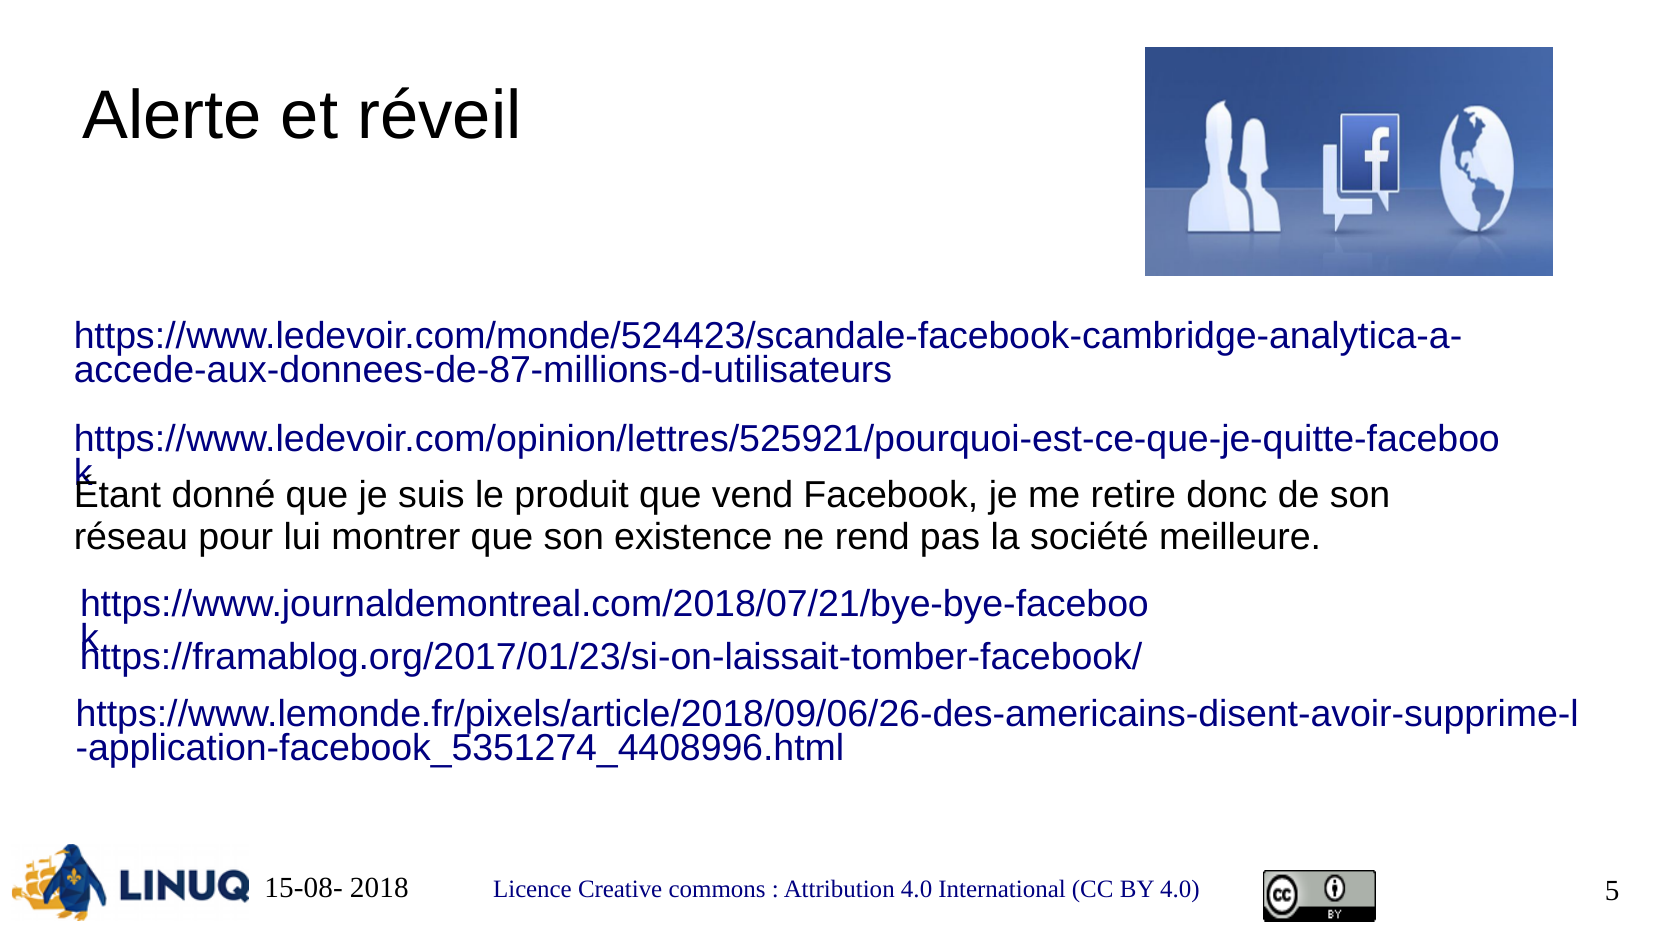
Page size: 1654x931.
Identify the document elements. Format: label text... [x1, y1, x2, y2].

text_box https://framablog.org/2017/01/23/si-on-laissait-tomber-facebook/ [64, 628, 1158, 686]
text_box https://www.journaldemontreal.com/2018/07/21/bye-bye-facebook [65, 574, 1183, 632]
picture [11, 844, 249, 921]
title Alerte et réveil [82, 37, 1571, 193]
text_box https://www.lemonde.fr/pixels/article/2018/09/06/26-des-americains-disent-avoir-supprime-l-application-facebook_5351274_4408996.html [60, 685, 1607, 784]
text_box https://www.ledevoir.com/opinion/lettres/525921/pourquoi-est-ce-que-je-quitte-facebook [59, 409, 1534, 467]
picture [1145, 47, 1553, 276]
picture [1263, 870, 1376, 922]
text_box Étant donné que je suis le produit que vend Facebook, je me retire donc de son réseau pour lui montrer que son existence ne rend pas la société meilleure. [59, 466, 1515, 566]
text_box https://www.ledevoir.com/monde/524423/scandale-facebook-cambridge-analytica-a-accede-aux-donnees-de-87-millions-d-utilisateurs [59, 307, 1489, 406]
